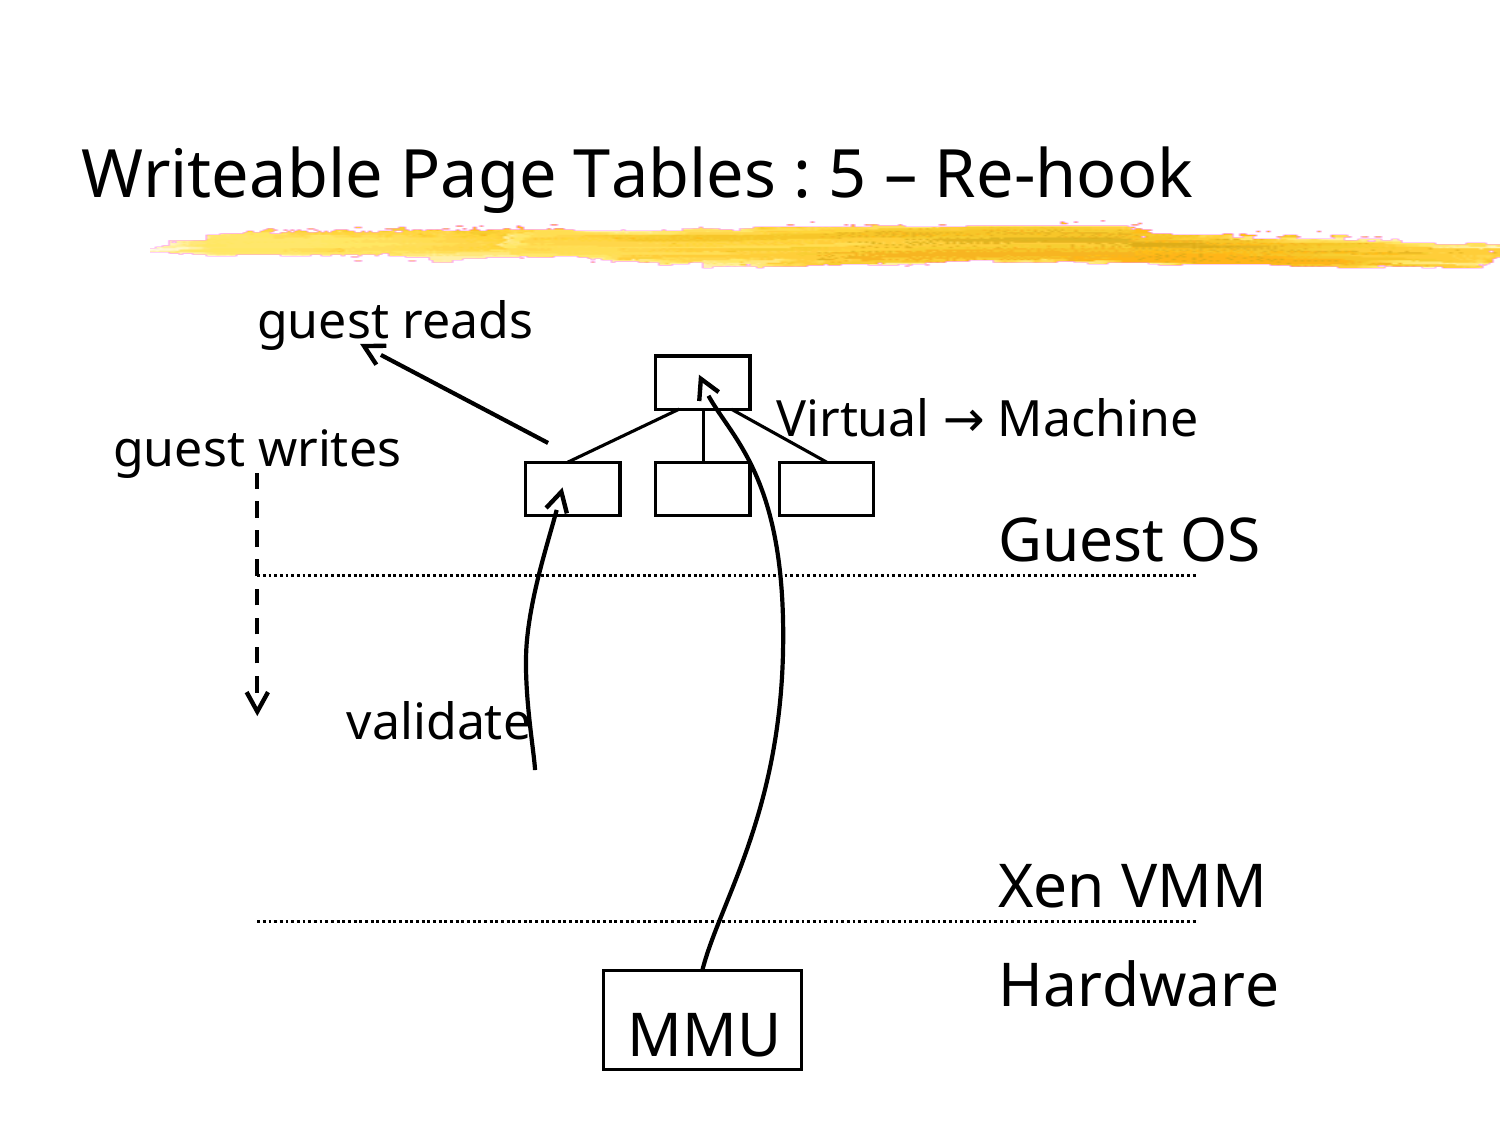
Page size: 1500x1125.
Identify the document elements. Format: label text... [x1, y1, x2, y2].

picture [150, 215, 1500, 279]
text_box validate [346, 685, 531, 754]
text_box [525, 462, 621, 516]
text_box guest reads [257, 284, 534, 354]
text_box [655, 355, 750, 410]
text_box Guest OS [998, 497, 1262, 580]
text_box Hardware [998, 942, 1281, 1025]
text_box guest writes [112, 412, 402, 482]
text_box [779, 462, 874, 516]
title Writeable Page Tables : 5 – Re-hook [66, 37, 1406, 225]
text_box MMU [627, 991, 782, 1075]
text_box Xen VMM [998, 843, 1268, 926]
text_box [655, 462, 750, 516]
text_box Virtual → Machine [776, 437, 803, 452]
text_box Virtual → Machine [776, 383, 1199, 452]
